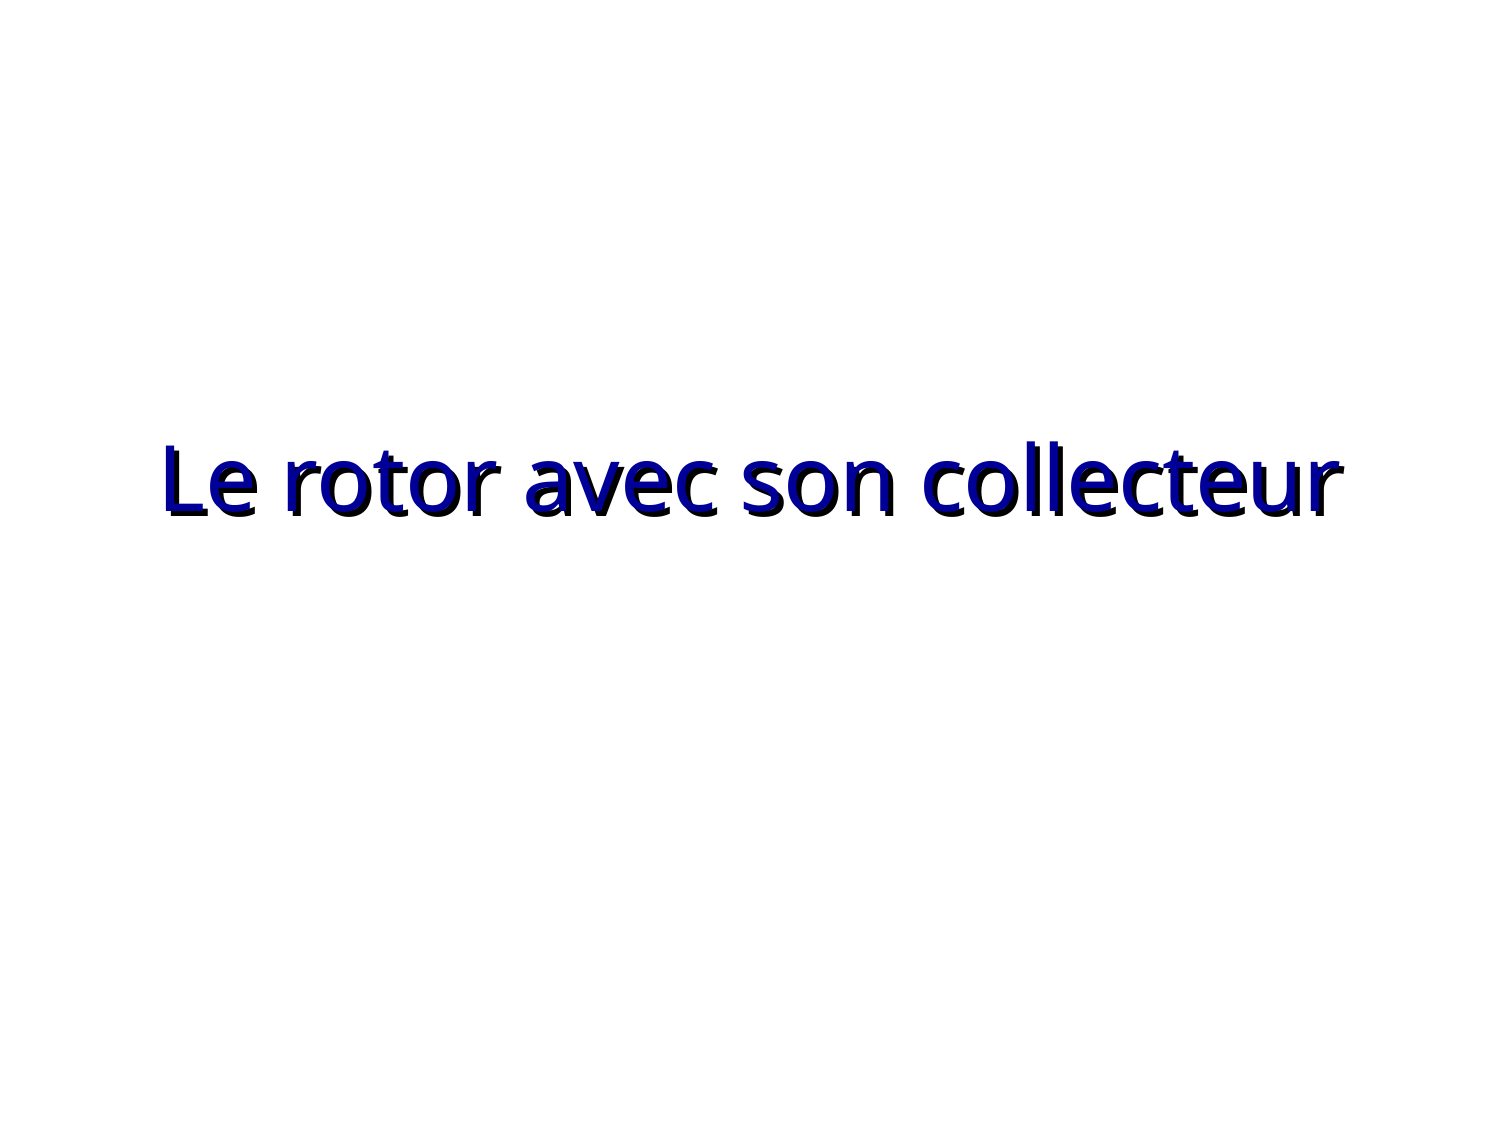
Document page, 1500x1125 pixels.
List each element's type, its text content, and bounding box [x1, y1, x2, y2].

title Le rotor avec son collecteur [112, 349, 1388, 538]
